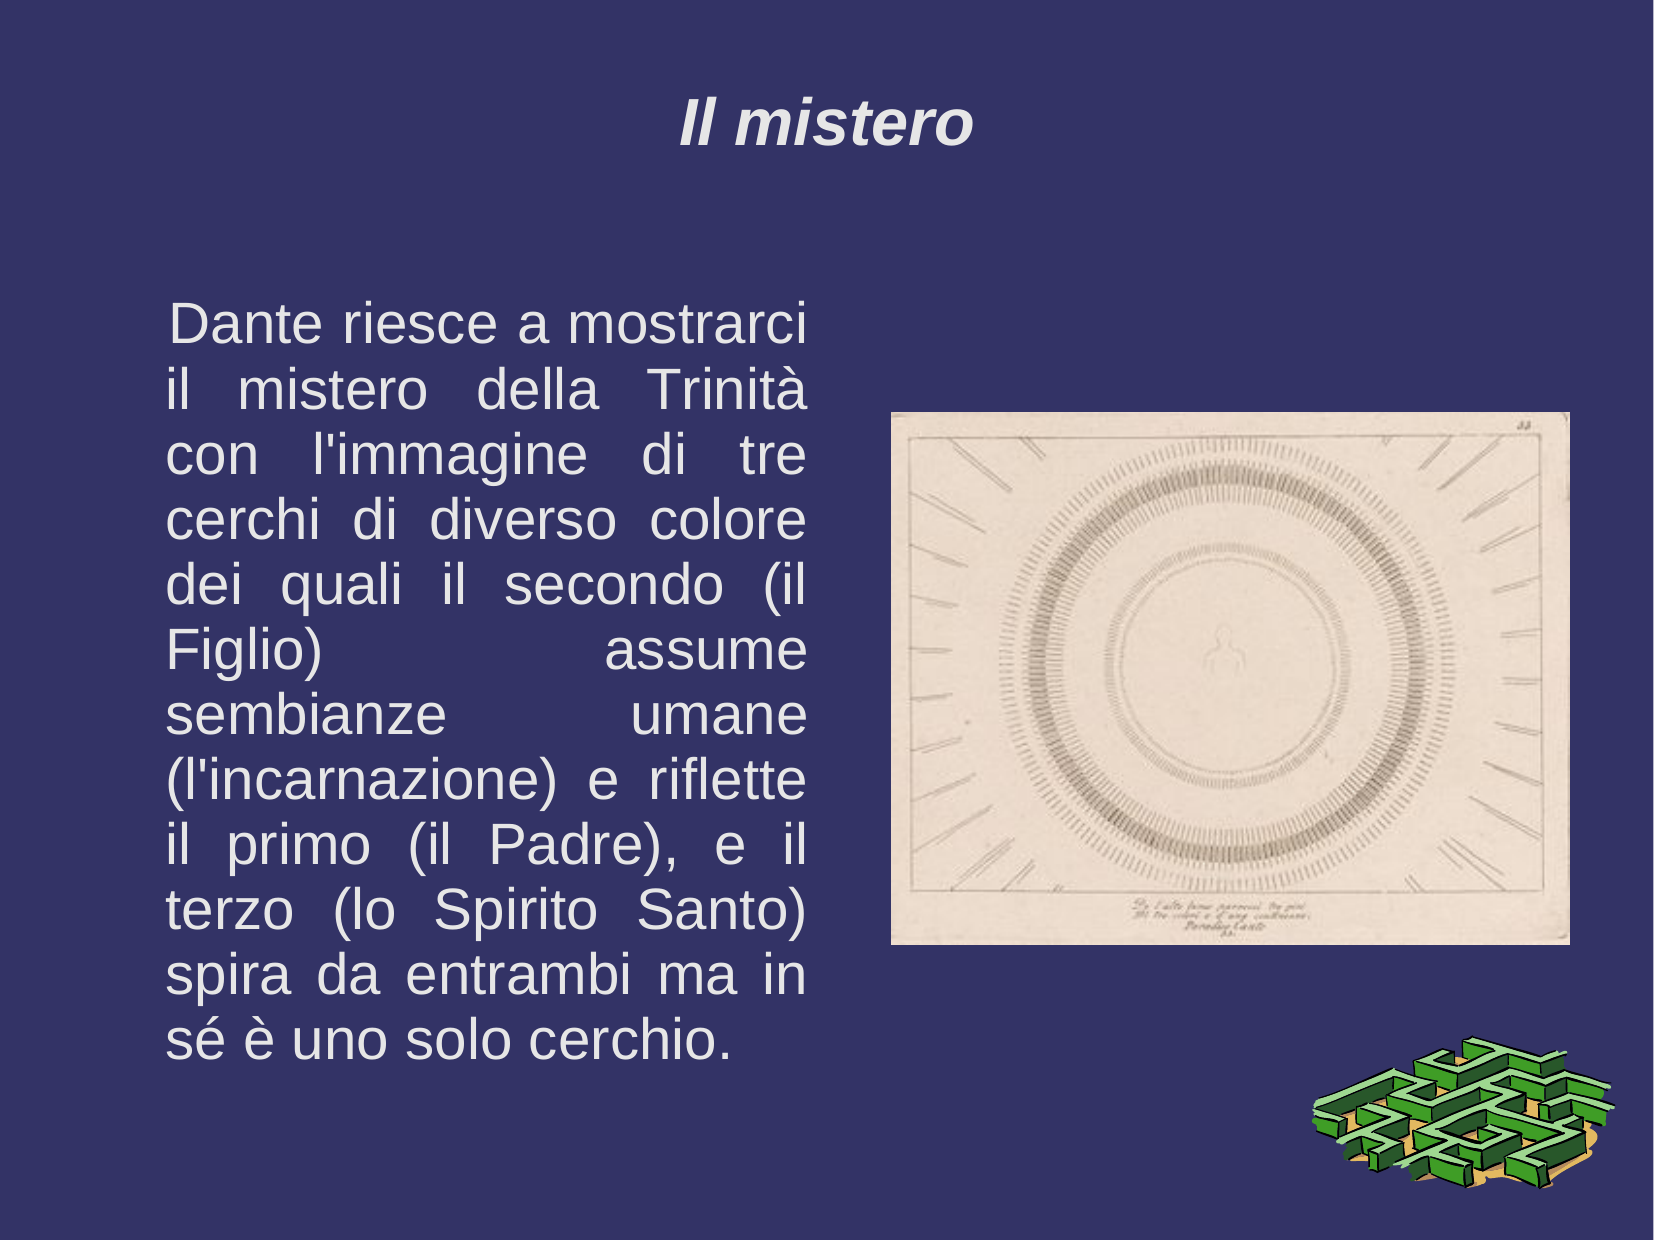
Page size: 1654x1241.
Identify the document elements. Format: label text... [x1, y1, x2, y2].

list Dante riesce a mostrarci il mistero della Trinità con l'immagine di tre cerchi di diverso colore dei quali il secondo (il Figlio) assume sembianze umane (l'incarnazione) e riflette il primo (il Padre), e il terzo (lo Spirito Santo) spira da entrambi ma in sé è uno solo cerchio. [82, 226, 809, 1210]
picture [891, 412, 1570, 945]
title Il mistero [121, 19, 1534, 227]
